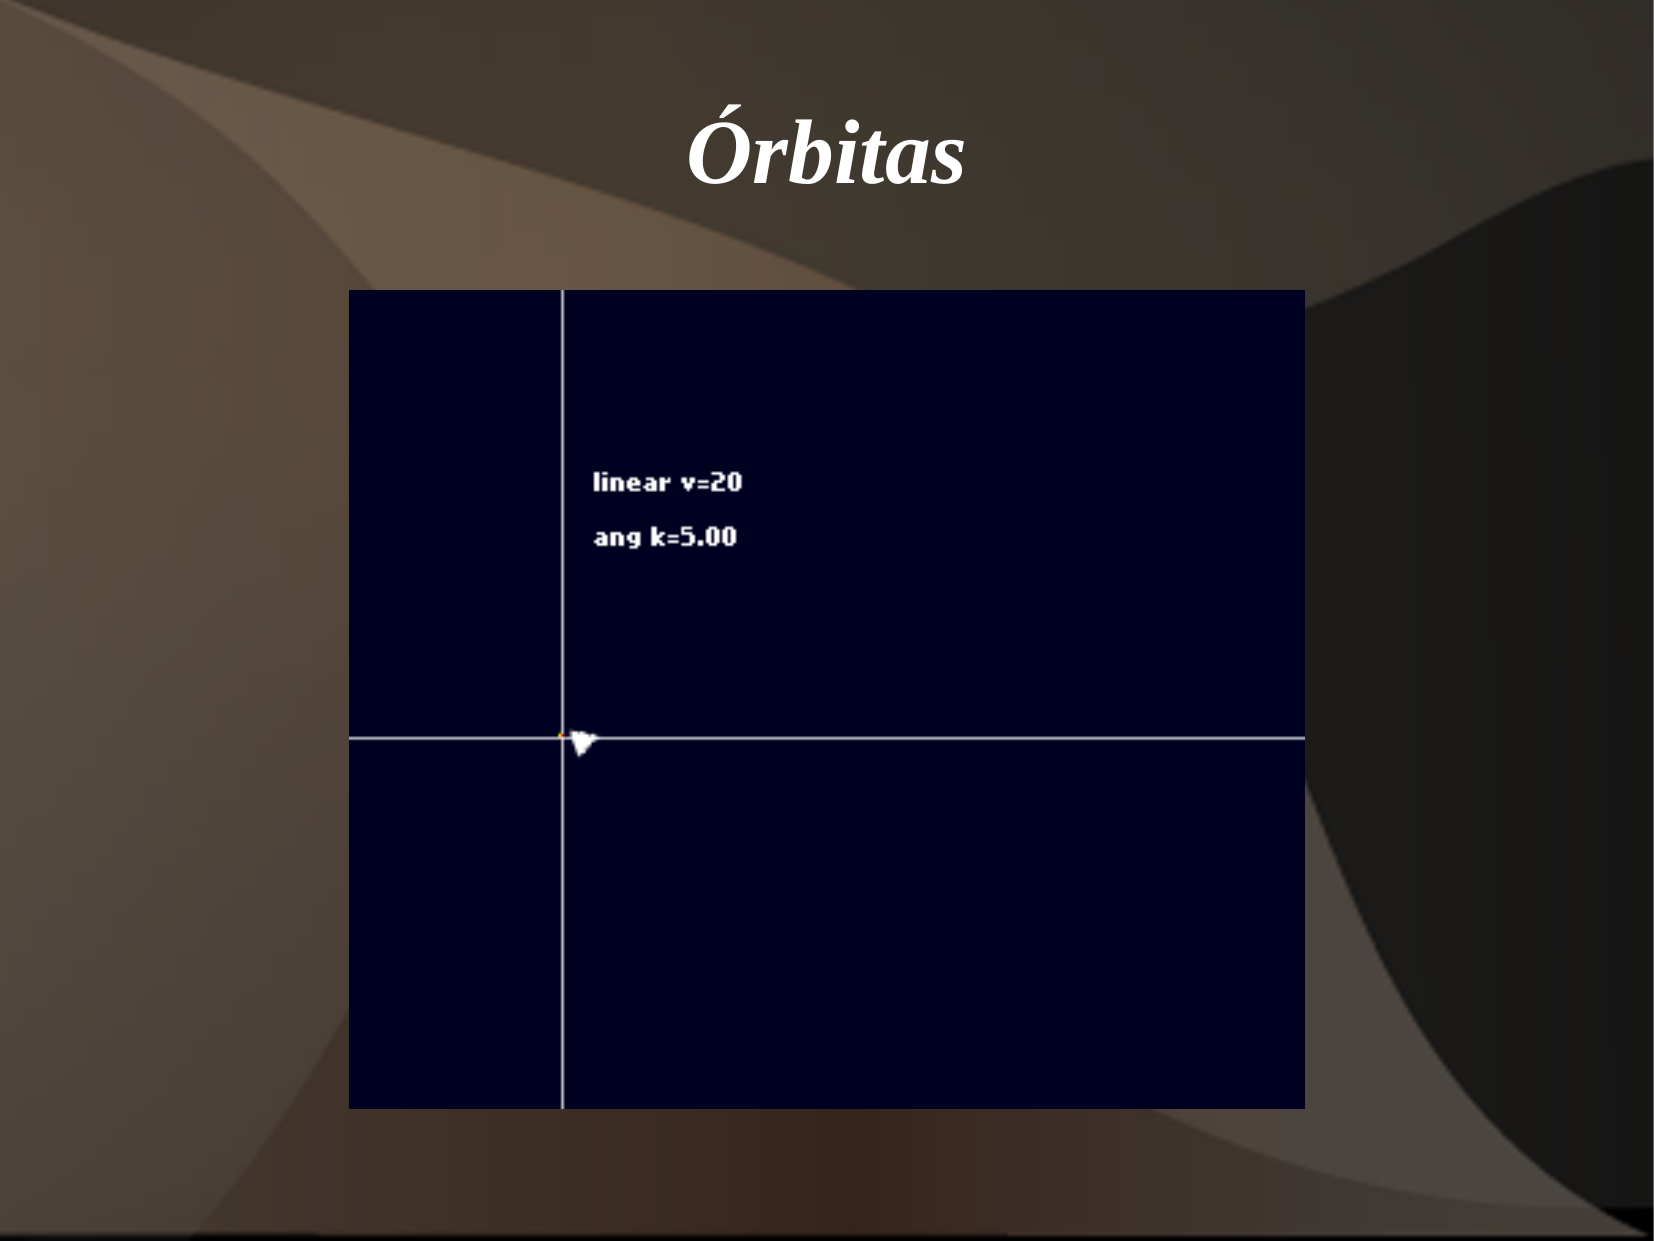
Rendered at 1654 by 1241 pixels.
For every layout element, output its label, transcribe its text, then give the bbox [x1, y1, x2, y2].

title Órbitas [82, 49, 1571, 257]
picture [0, 0, 1654, 1241]
